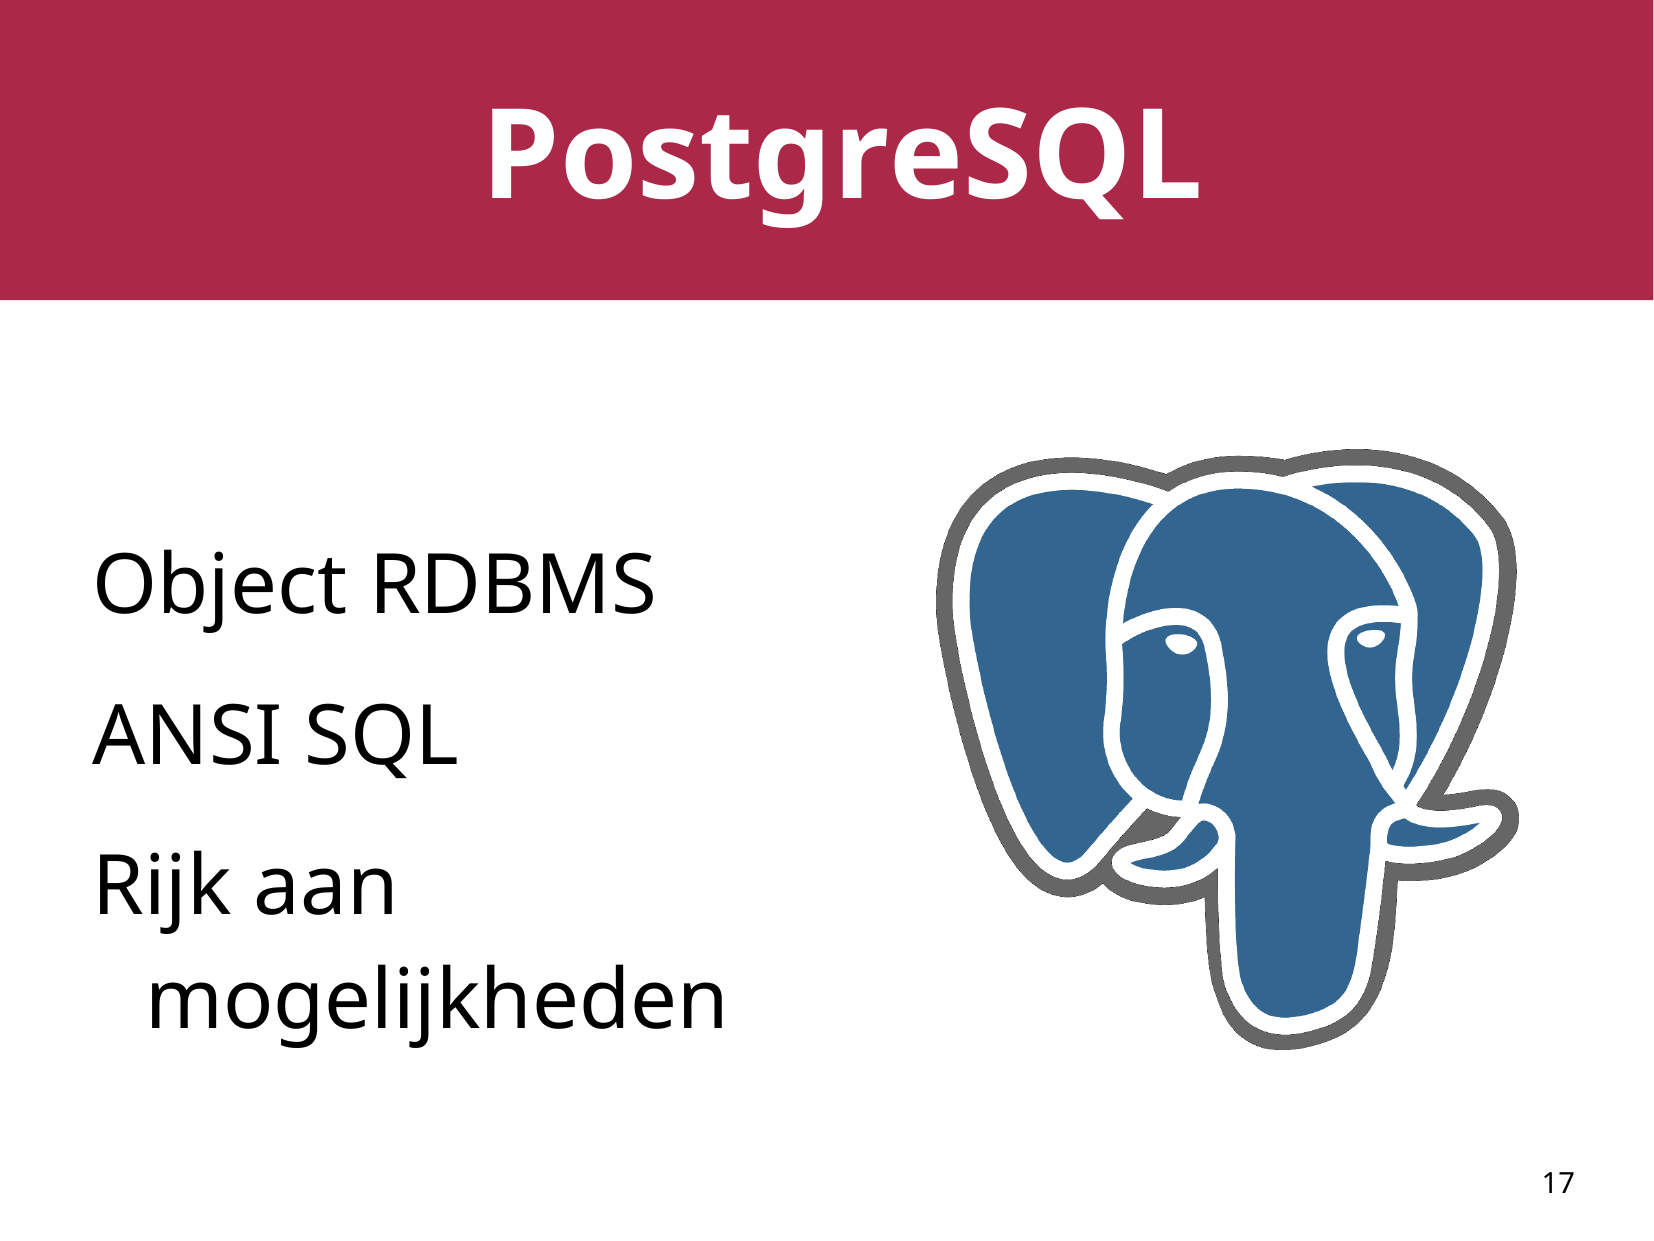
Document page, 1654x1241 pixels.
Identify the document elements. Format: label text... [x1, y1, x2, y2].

picture [936, 449, 1519, 1051]
list Object RDBMS ANSI SQL Rijk aan mogelijkheden [75, 525, 938, 1126]
title PostgreSQL [75, 0, 1576, 301]
